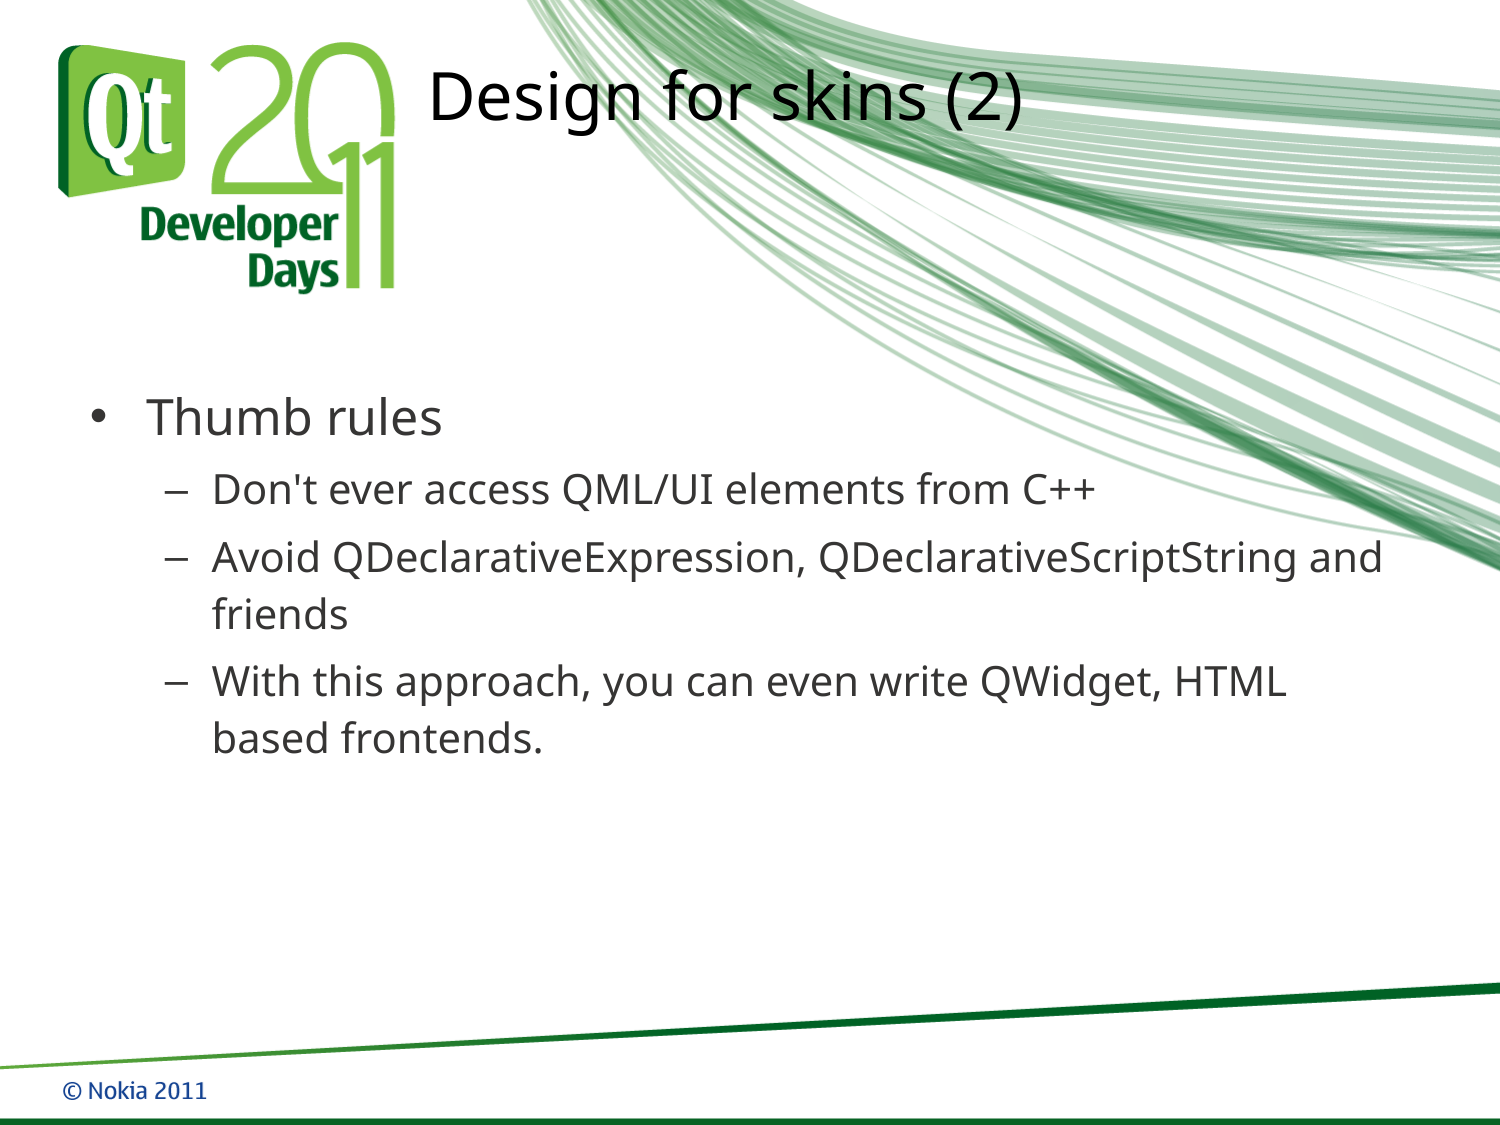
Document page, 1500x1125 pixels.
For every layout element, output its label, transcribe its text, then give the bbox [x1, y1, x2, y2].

list Thumb rules Don't ever access QML/UI elements from C++ Avoid QDeclarativeExpression, QDeclarativeScriptString and friends With this approach, you can even write QWidget, HTML based frontends. [75, 212, 1426, 955]
picture [0, 0, 1500, 1125]
title Design for skins (2) [262, 0, 1300, 189]
